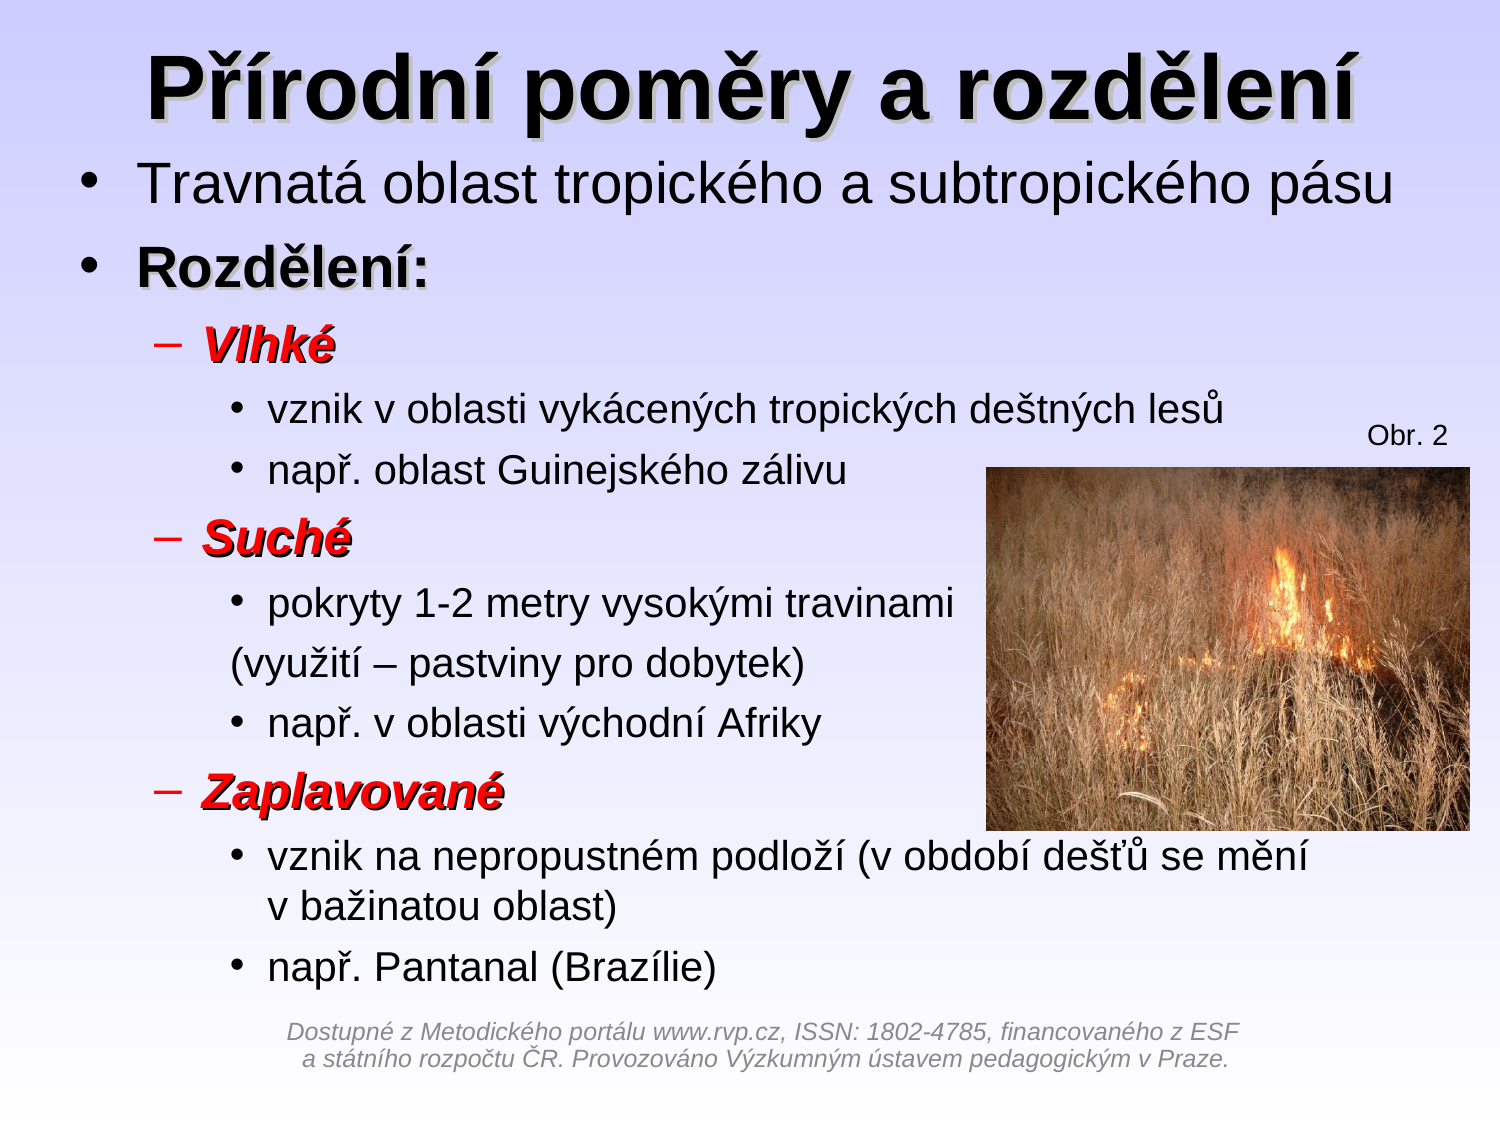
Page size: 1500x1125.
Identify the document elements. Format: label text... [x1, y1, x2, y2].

picture [986, 467, 1470, 831]
list Travnatá oblast tropického a subtropického pásu Rozdělení: Vlhké vznik v oblasti vykácených tropických deštných lesů např. oblast Guinejského zálivu Suché pokryty 1-2 metry vysokými travinami (využití – pastviny pro dobytek) např. v oblasti východní Afriky Zaplavované vznik na nepropustném podloží (v období dešťů se mění v bažinatou oblast) např. Pantanal (Brazílie) [64, 137, 1415, 1012]
text_box Dostupné z Metodického portálu www.rvp.cz, ISSN: 1802-4785, financovaného z ESF a státního rozpočtu ČR. Provozováno Výzkumným ústavem pedagogickým v Praze. [242, 1011, 1293, 1083]
title Přírodní poměry a rozdělení [76, 18, 1427, 147]
text_box Obr. 2 [1352, 408, 1471, 460]
